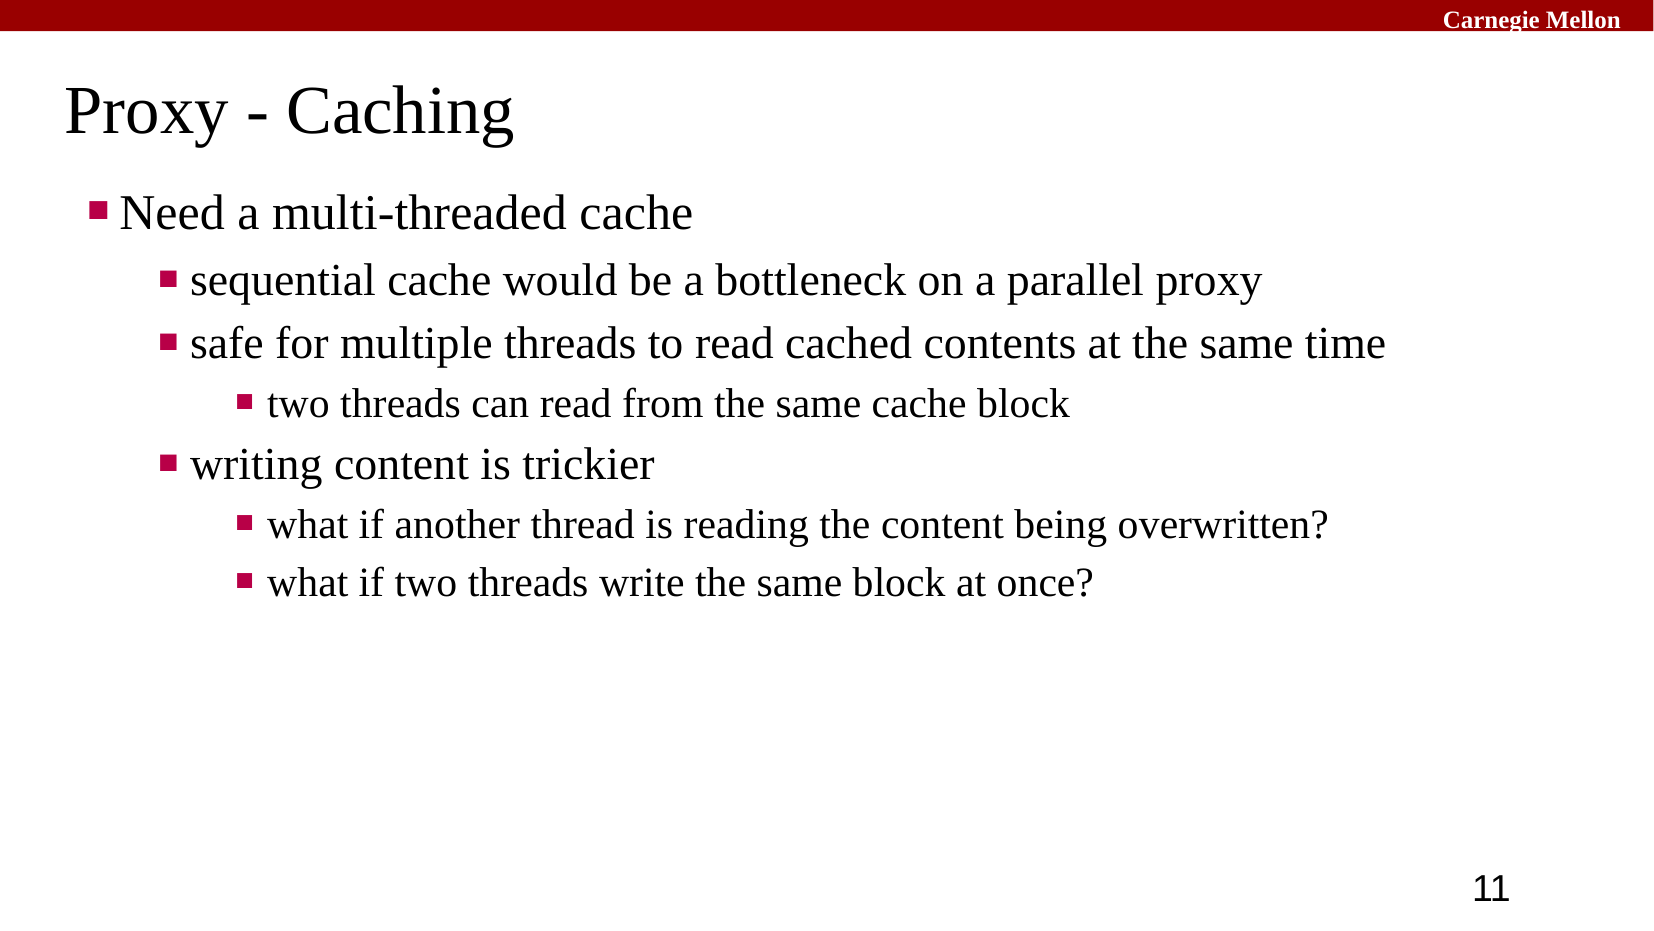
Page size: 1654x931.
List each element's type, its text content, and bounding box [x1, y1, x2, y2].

title Proxy - Caching [64, 58, 1576, 163]
list Need a multi-threaded cache sequential cache would be a bottleneck on a parallel proxy safe for multiple threads to read cached contents at the same time two threads can read from the same cache block writing content is trickier what if another thread is reading the content being overwritten? what if two threads write the same block at once? [71, 184, 1576, 859]
